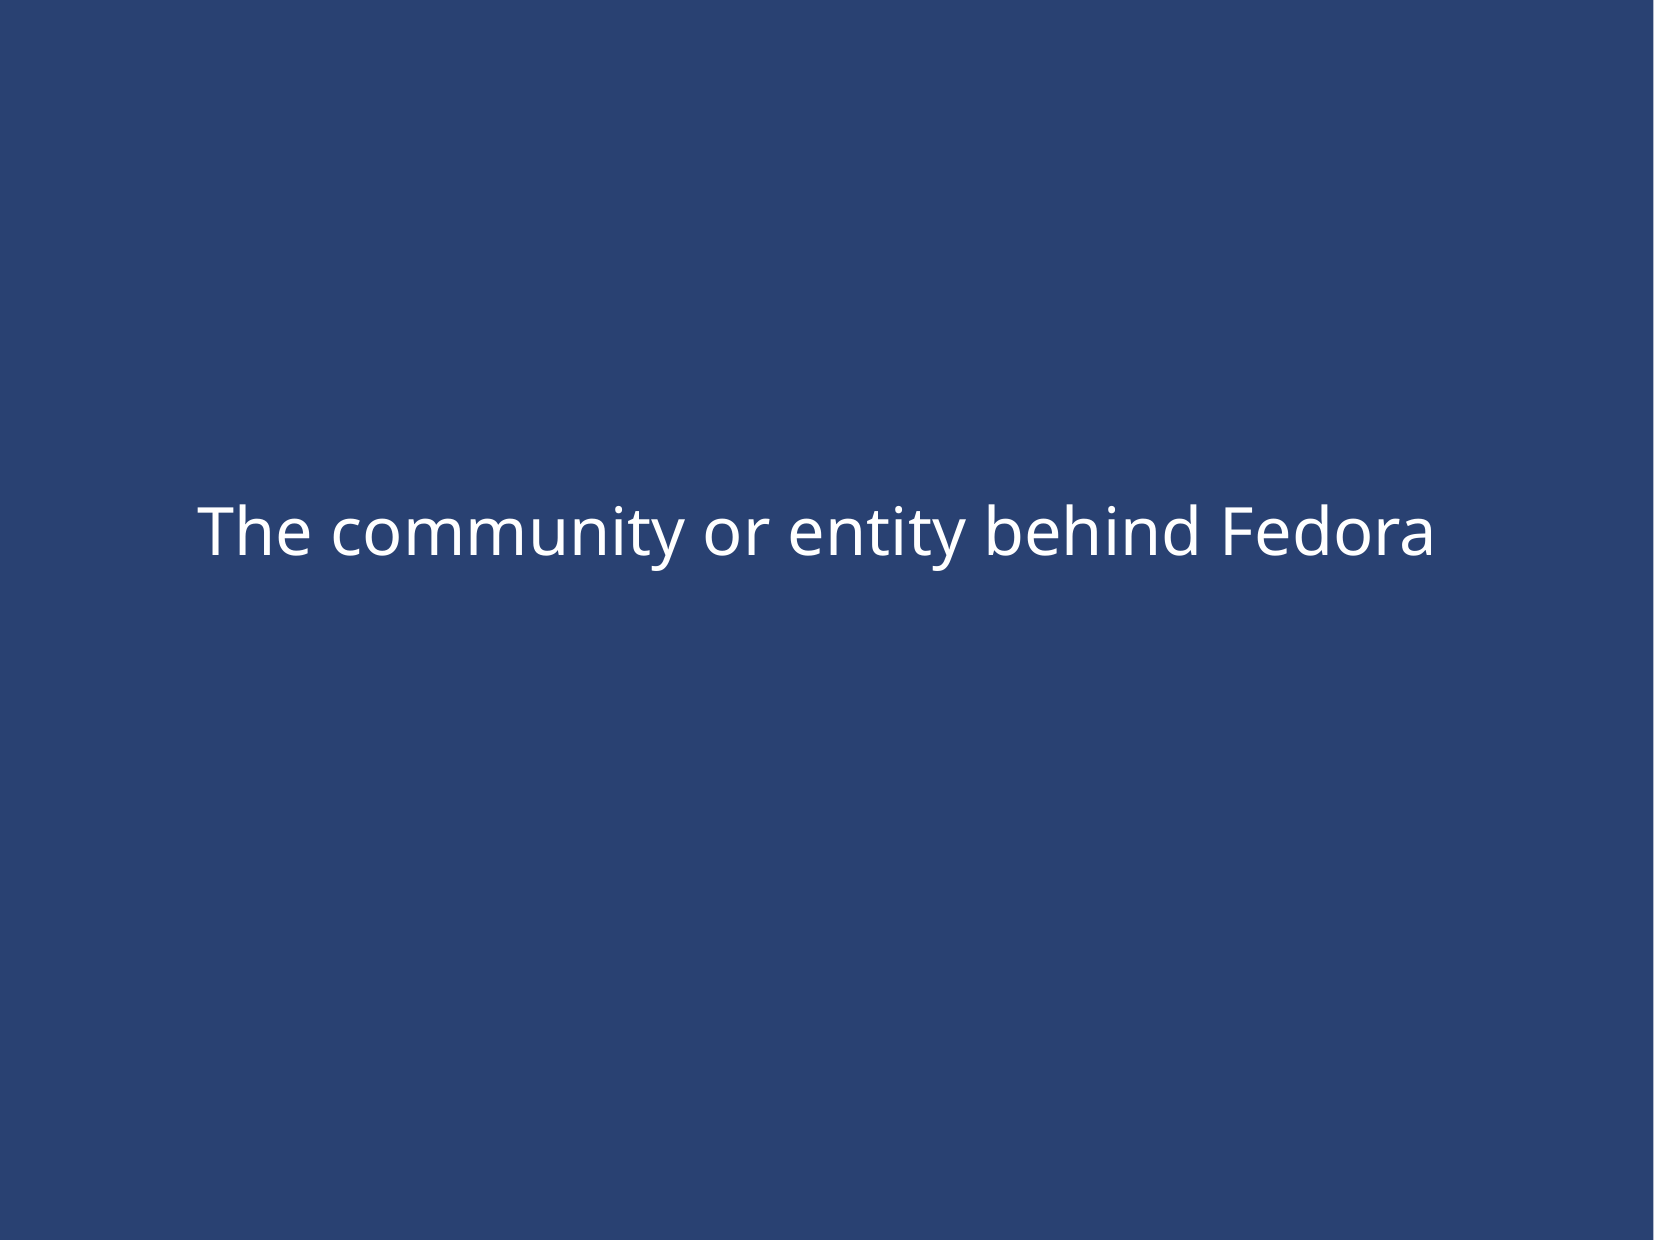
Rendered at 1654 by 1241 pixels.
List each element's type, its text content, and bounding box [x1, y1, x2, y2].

subtitle The community or entity behind Fedora [82, 49, 1571, 1109]
